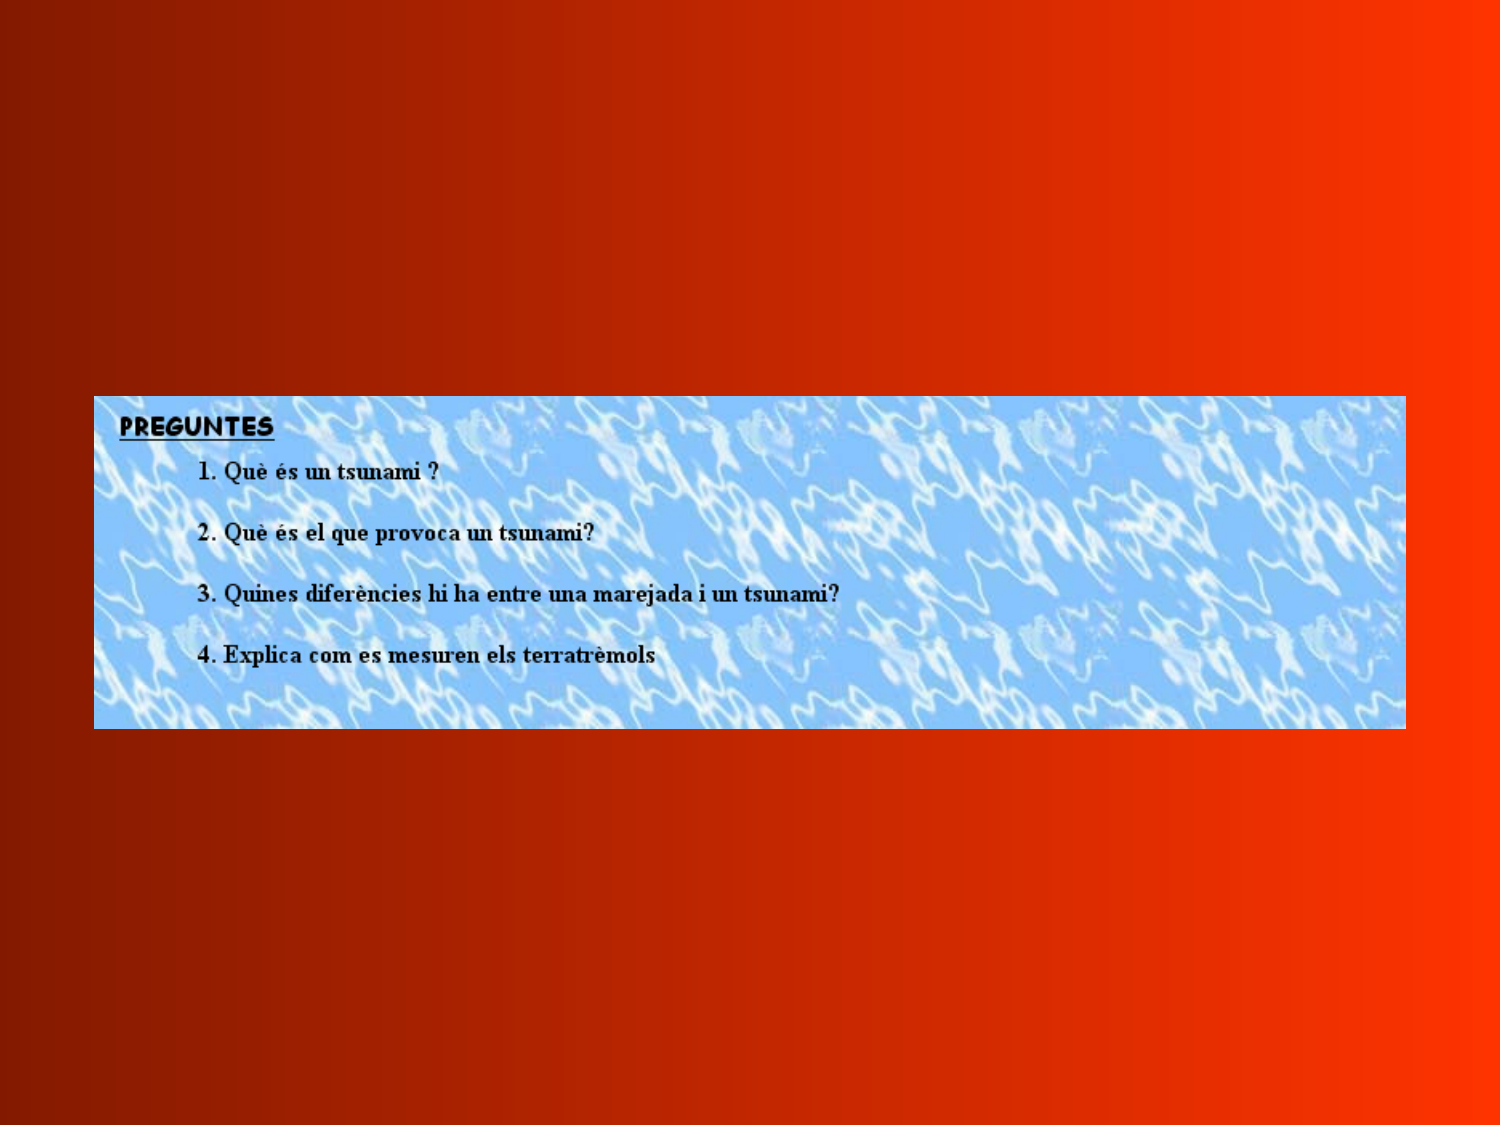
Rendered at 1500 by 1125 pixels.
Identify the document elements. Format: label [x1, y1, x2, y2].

picture [94, 396, 1406, 729]
